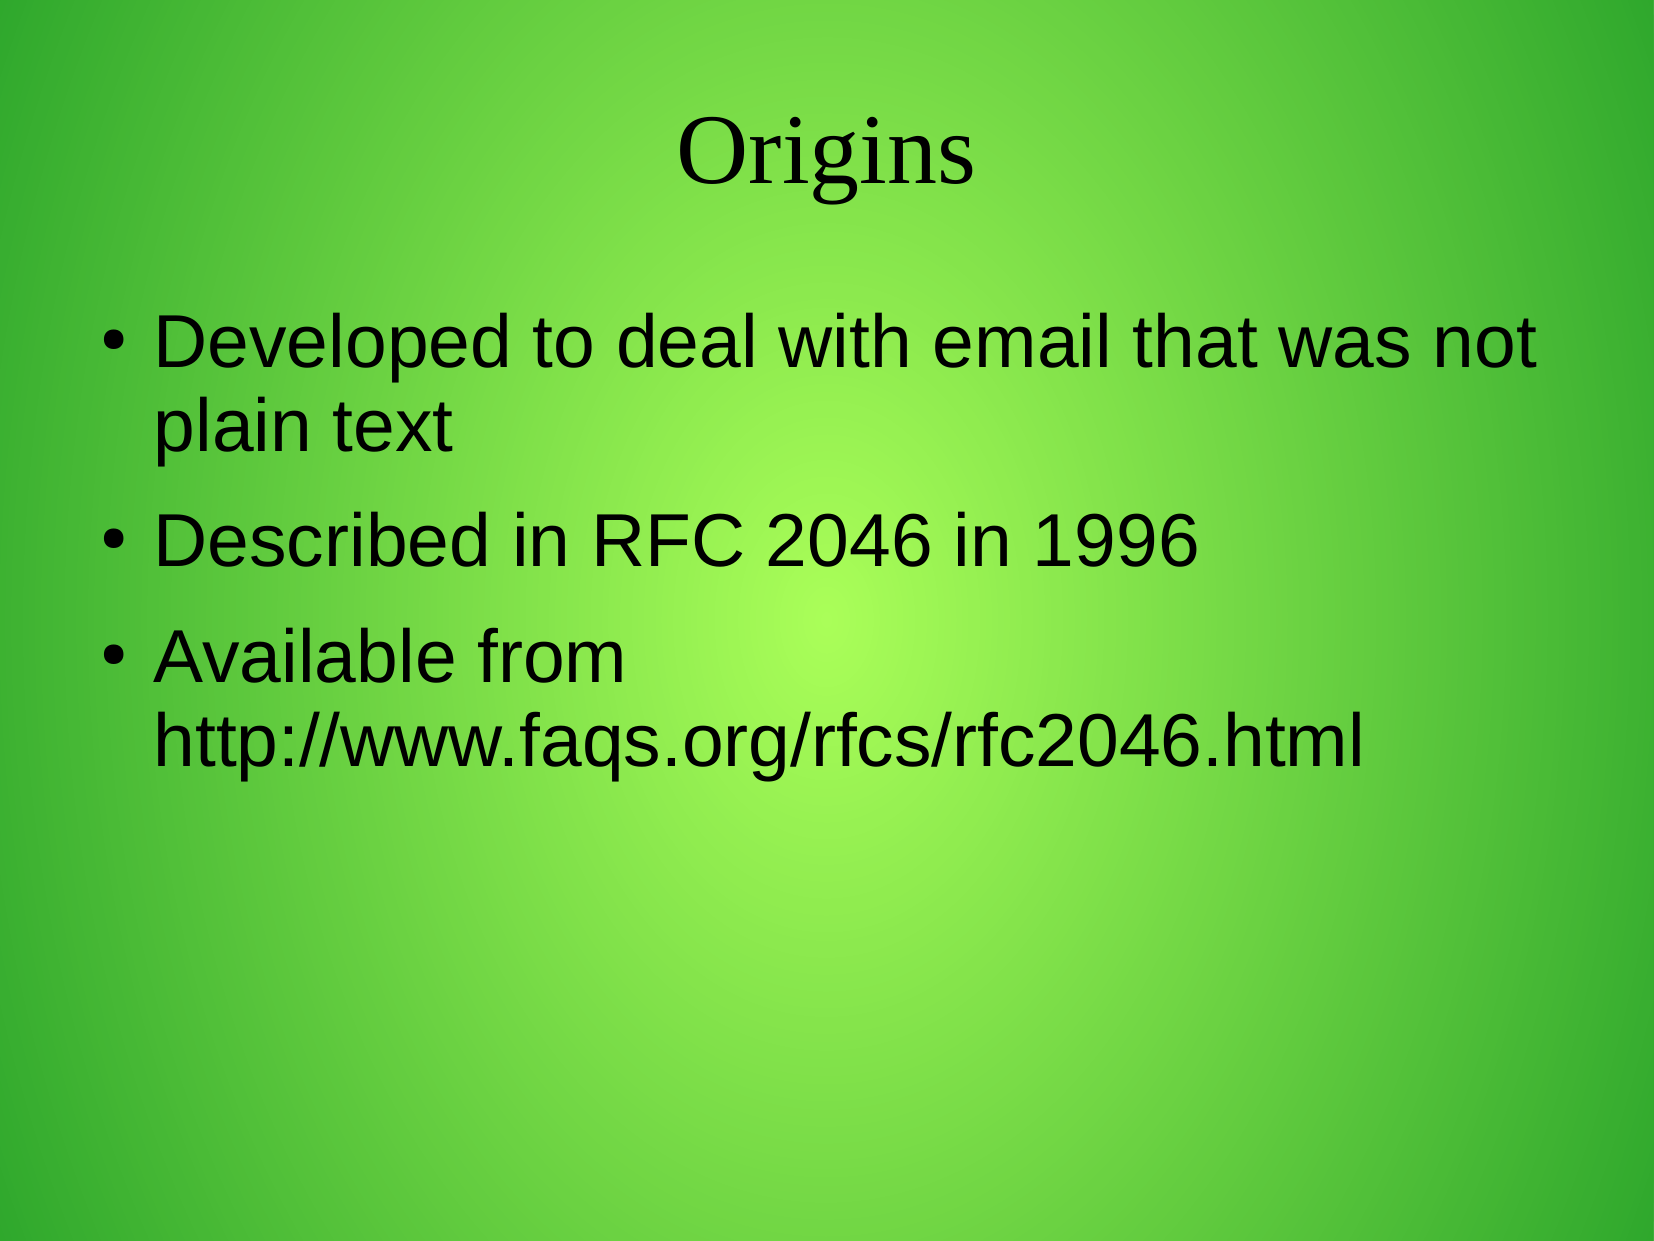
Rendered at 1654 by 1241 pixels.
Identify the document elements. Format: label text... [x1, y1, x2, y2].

list Developed to deal with email that was not plain text Described in RFC 2046 in 1996 Available from http://www.faqs.org/rfcs/rfc2046.html [82, 299, 1571, 1019]
title Origins [82, 47, 1571, 252]
